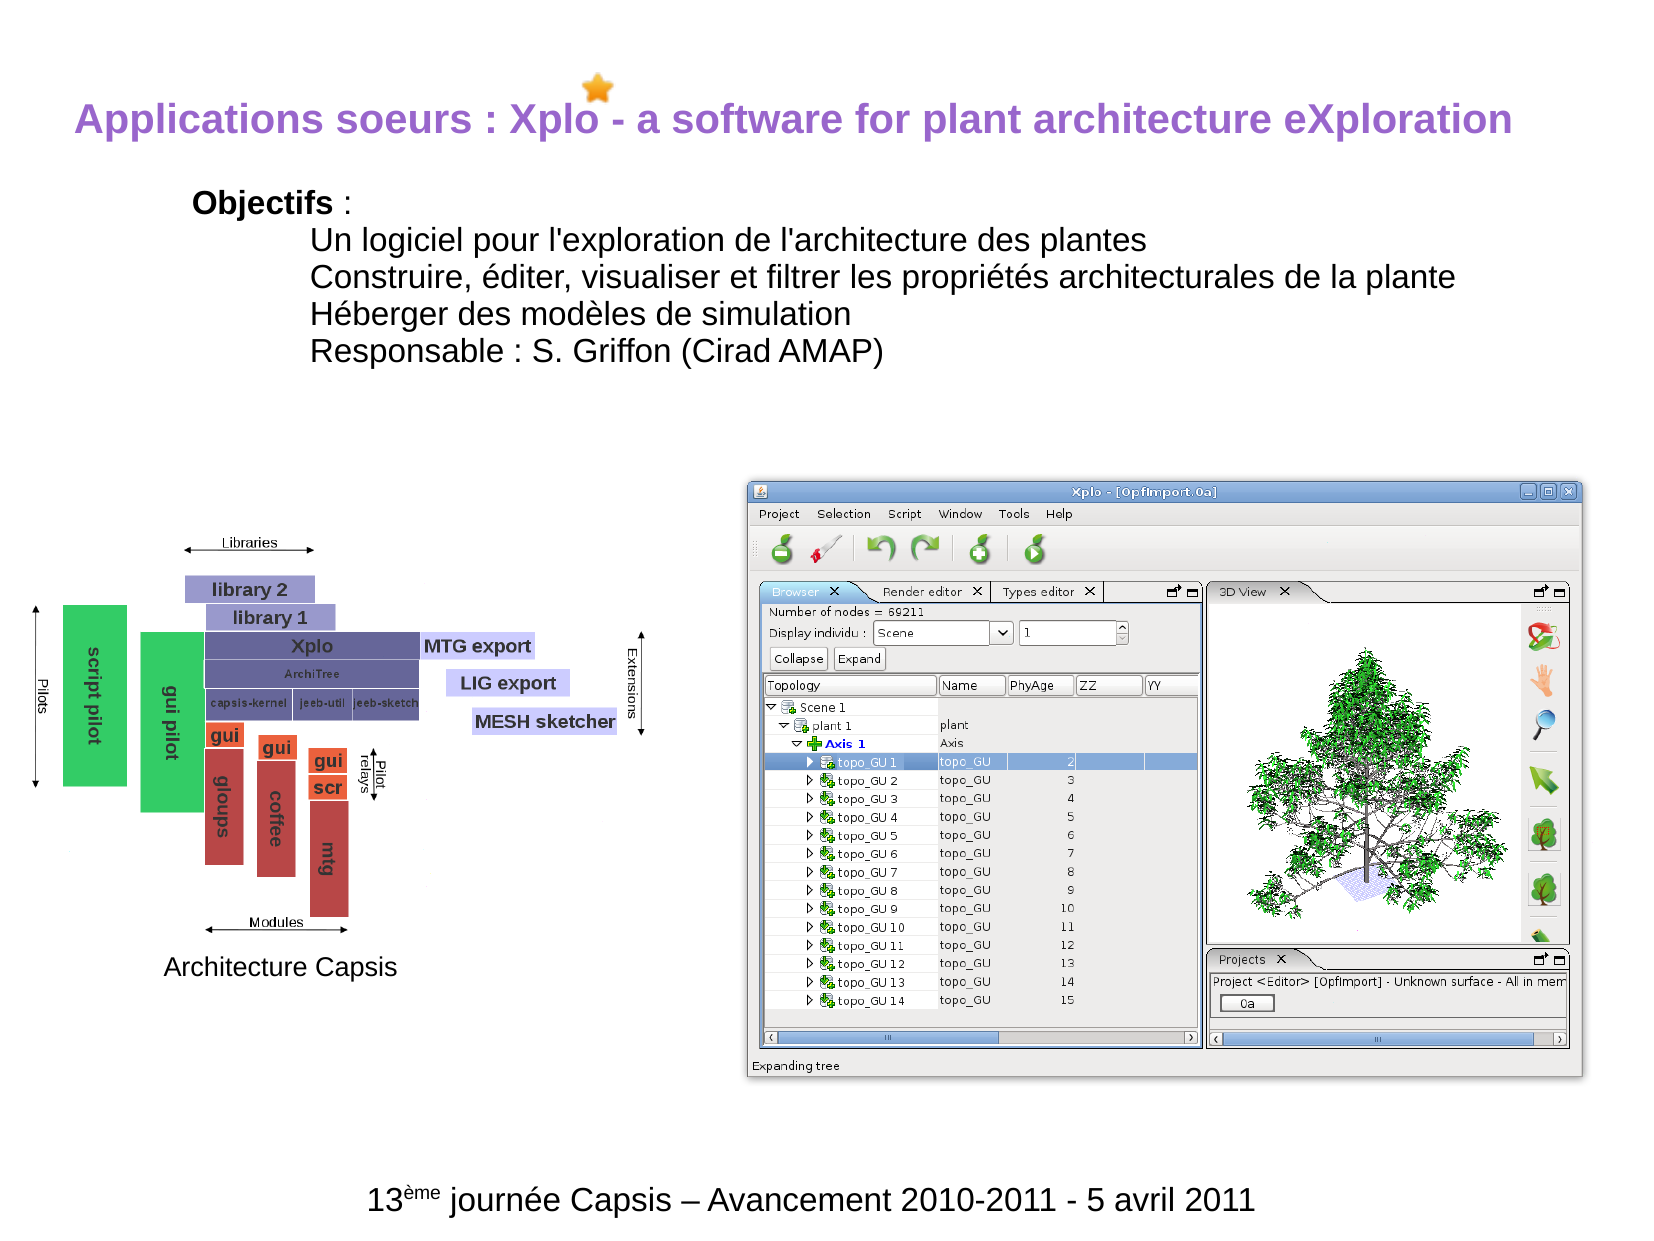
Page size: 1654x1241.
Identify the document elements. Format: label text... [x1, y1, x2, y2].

picture [29, 532, 650, 935]
text_box Applications soeurs : Xplo - a software for plant architecture eXploration [59, 88, 1625, 158]
picture [581, 71, 616, 105]
text_box Objectifs : Un logiciel pour l'exploration de l'architecture des plantes Construire, éditer, visualiser et filtrer les propriétés architecturales de la plante Héberger des modèles de simulation Responsable : S. Griffon (Cirad AMAP) [177, 177, 1654, 524]
picture [738, 472, 1593, 1087]
text_box Architecture Capsis [59, 944, 502, 994]
